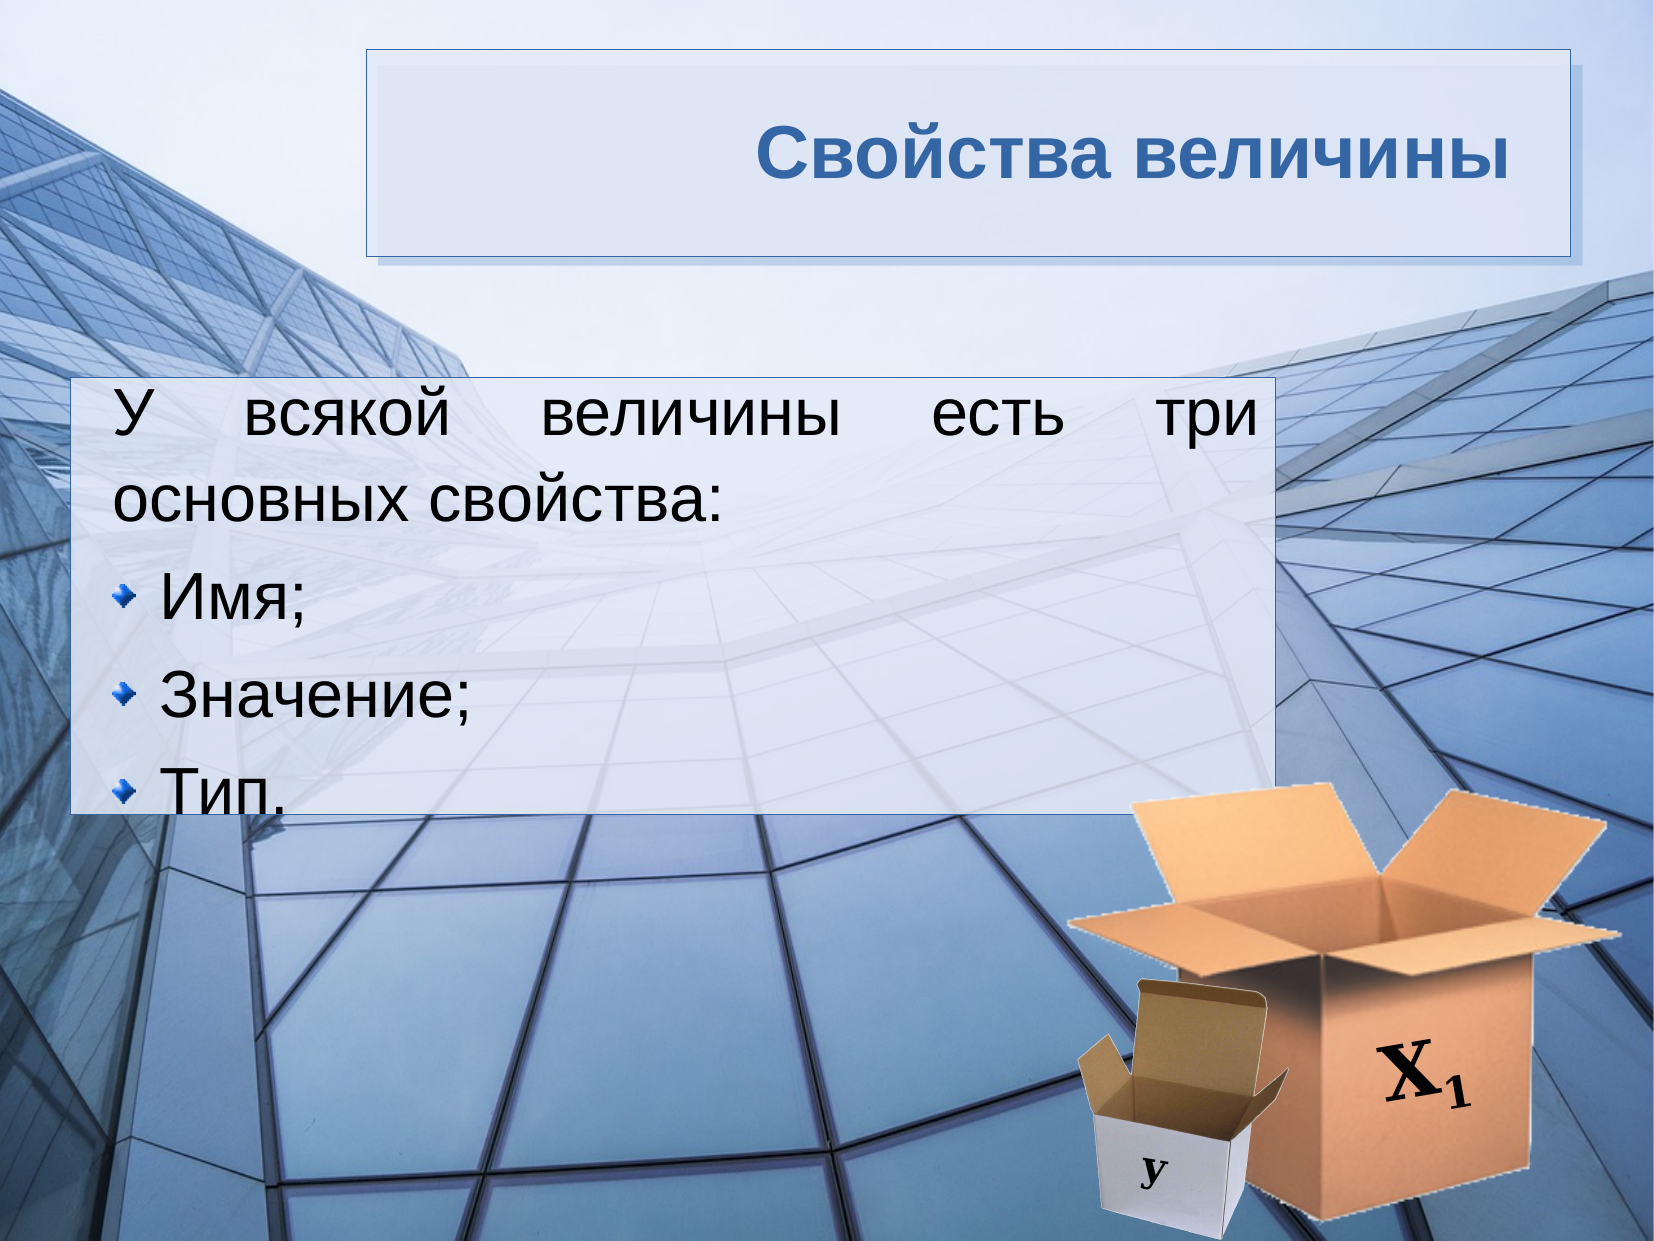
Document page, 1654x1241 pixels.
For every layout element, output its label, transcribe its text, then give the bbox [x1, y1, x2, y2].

title Свойства величины [366, 49, 1571, 257]
text_box У всякой величины есть три основных свойства: Имя; Значение; Тип. [70, 377, 1276, 815]
text_box [377, 64, 1583, 266]
picture [0, 0, 1654, 1241]
text_box Х1 [1357, 1006, 1508, 1153]
text_box y [1121, 1130, 1211, 1214]
